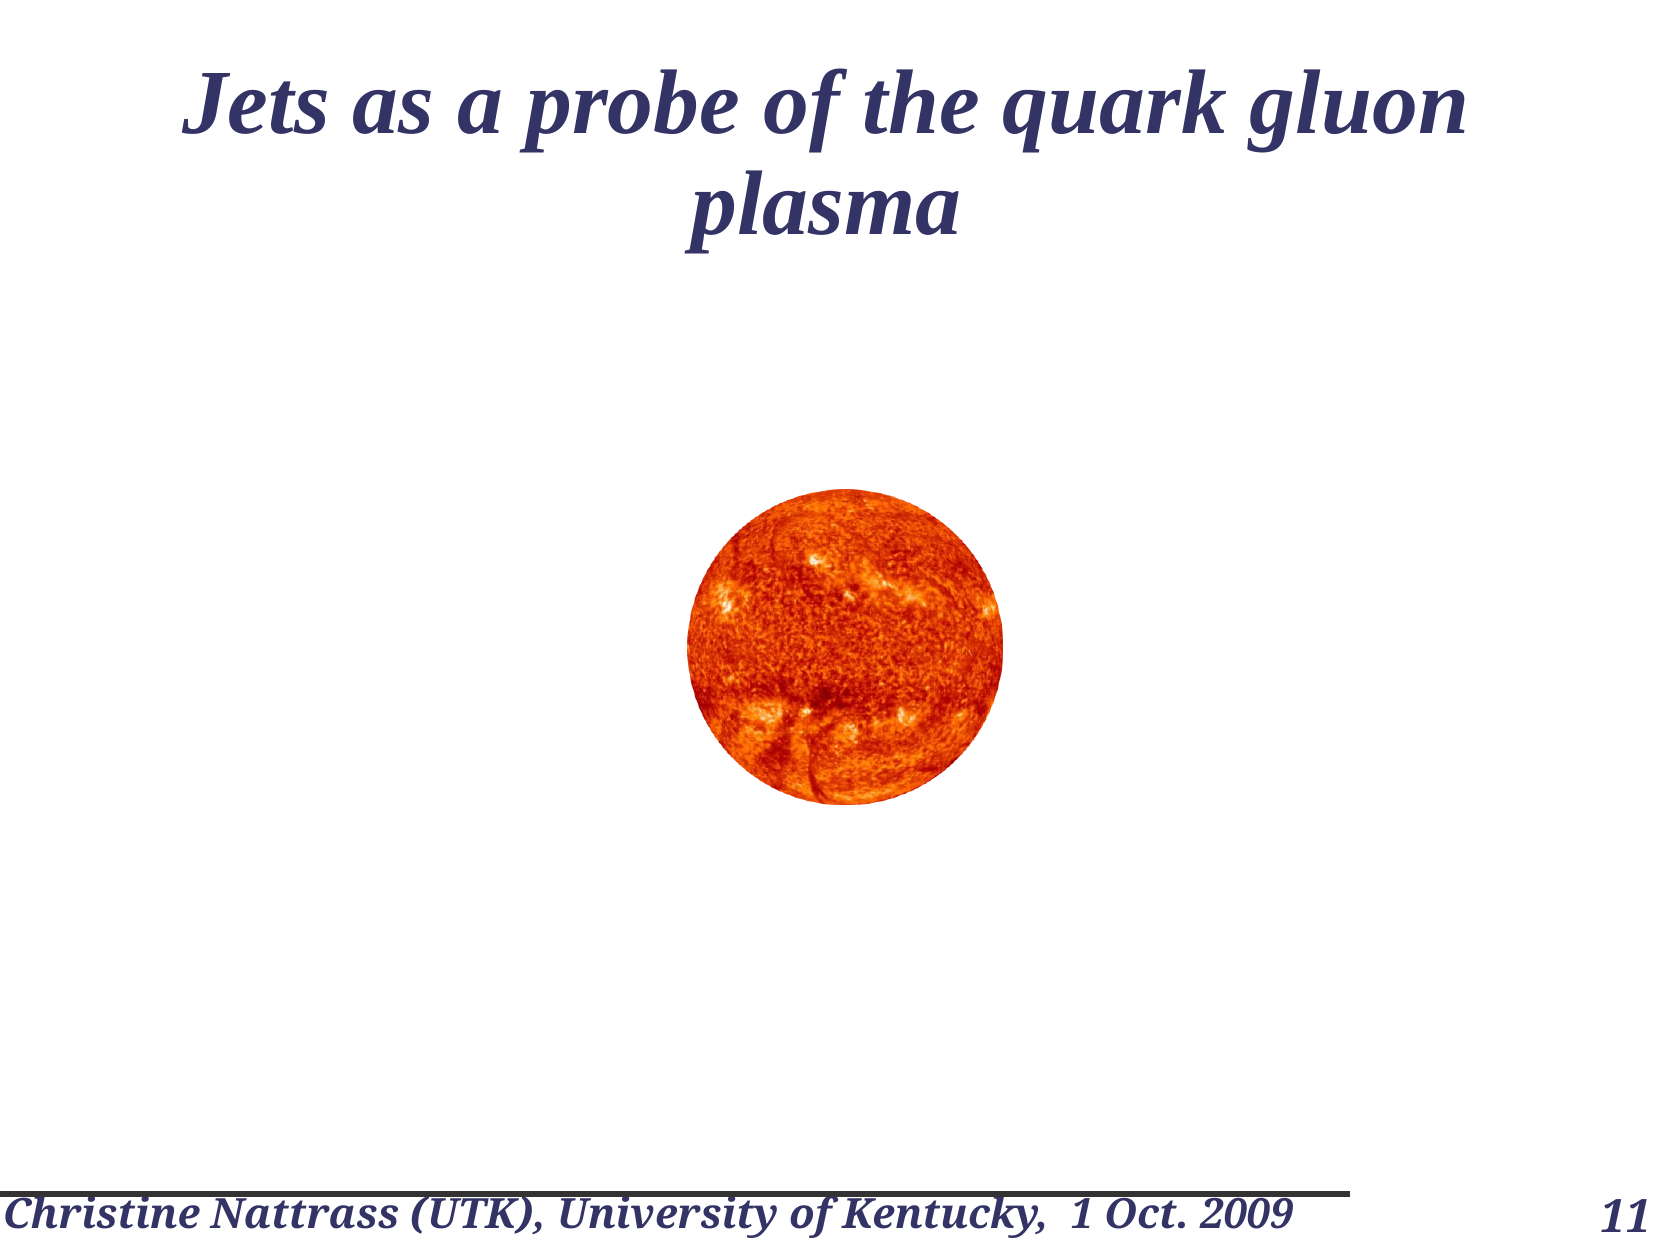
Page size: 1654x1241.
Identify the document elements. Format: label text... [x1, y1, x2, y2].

picture [687, 489, 1003, 805]
title Jets as a probe of the quark gluon plasma [82, 49, 1571, 257]
